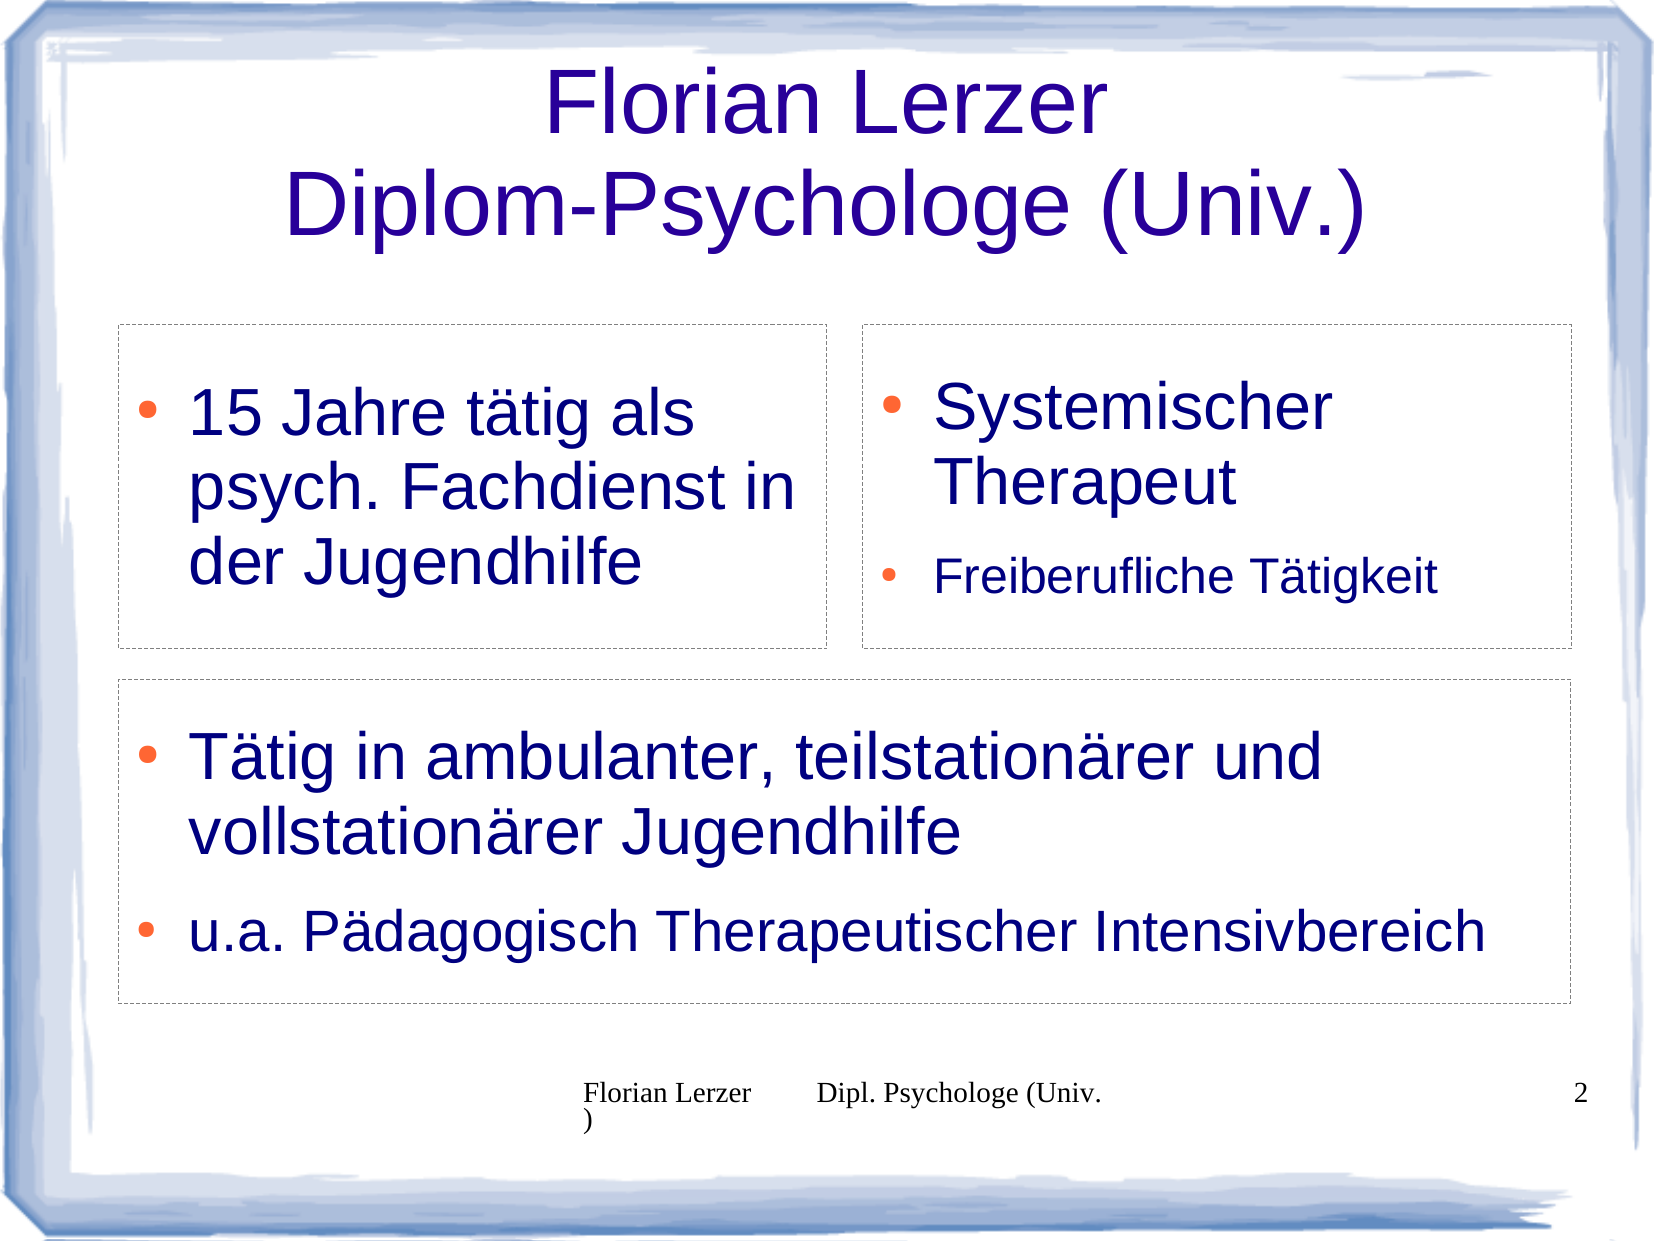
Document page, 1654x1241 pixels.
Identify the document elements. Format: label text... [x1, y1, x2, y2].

list 15 Jahre tätig als psych. Fachdienst in der Jugendhilfe [118, 324, 827, 649]
list Tätig in ambulanter, teilstationärer und vollstationärer Jugendhilfe u.a. Pädagogisch Therapeutischer Intensivbereich [118, 679, 1571, 1004]
title Florian Lerzer Diplom-Psychologe (Univ.) [82, 49, 1571, 257]
list Systemischer Therapeut Freiberufliche Tätigkeit [862, 324, 1572, 649]
picture [0, 0, 1654, 1241]
